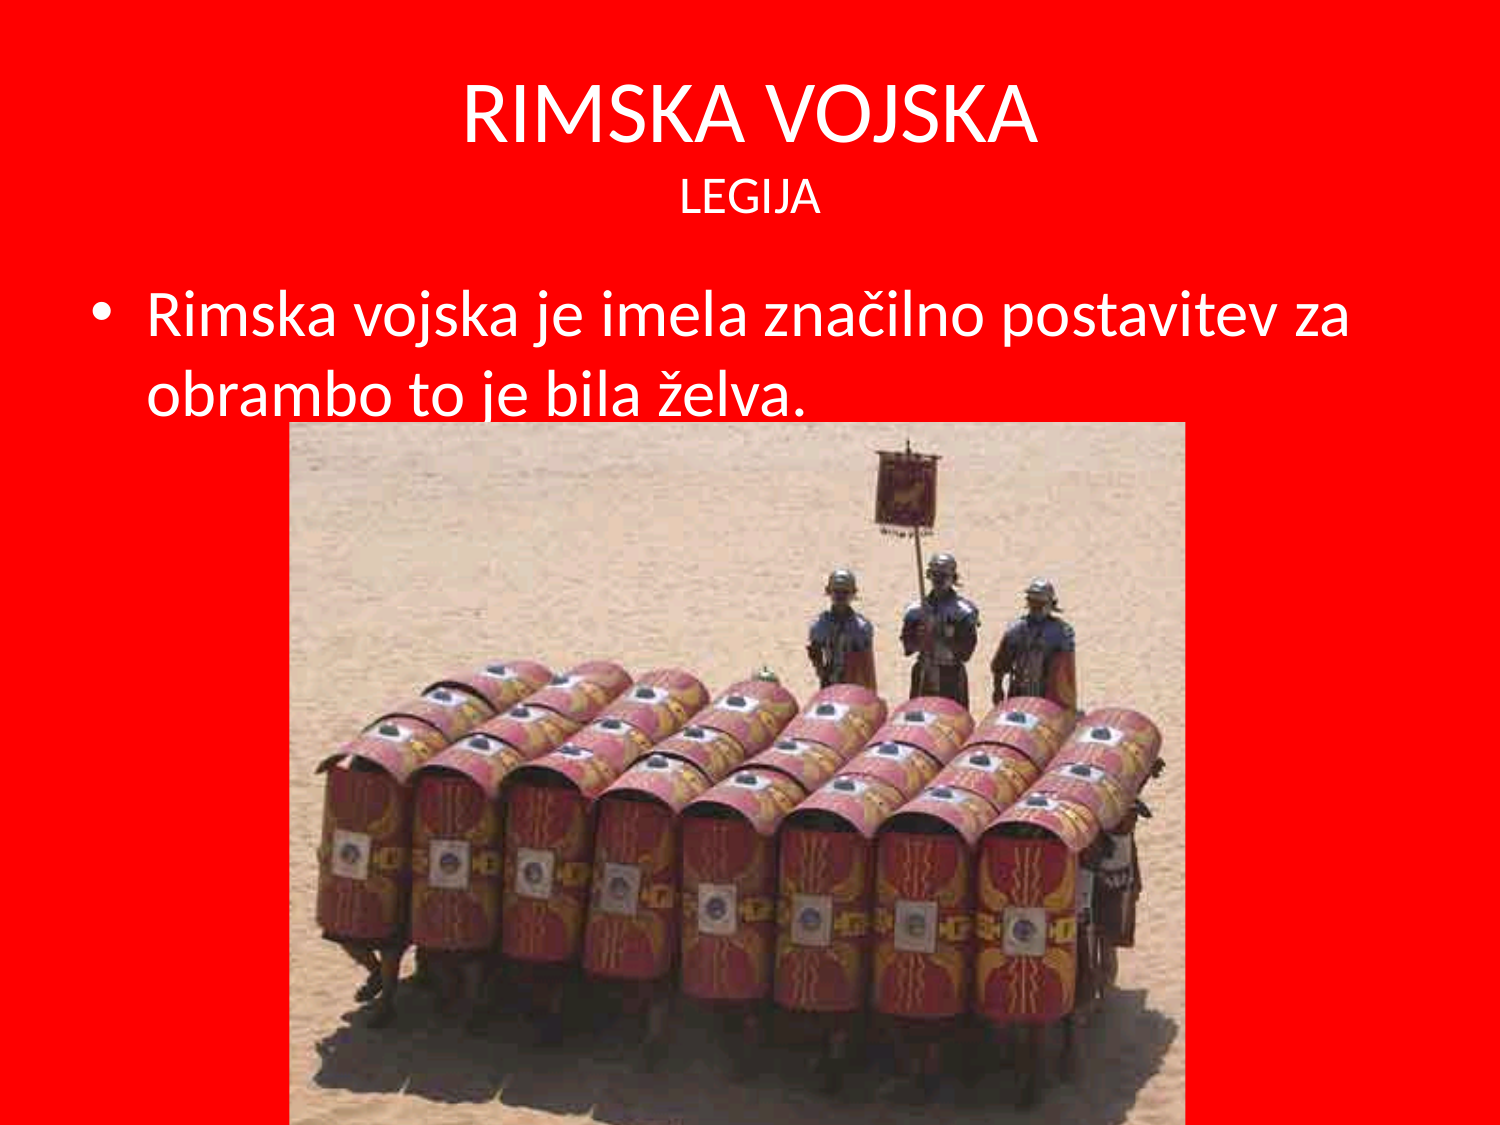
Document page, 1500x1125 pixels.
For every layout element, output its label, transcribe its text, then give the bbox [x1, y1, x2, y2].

title RIMSKA VOJSKA LEGIJA [75, 45, 1425, 233]
list Rimska vojska je imela značilno postavitev za obrambo to je bila želva. [75, 262, 1425, 1005]
picture [289, 422, 1186, 1125]
